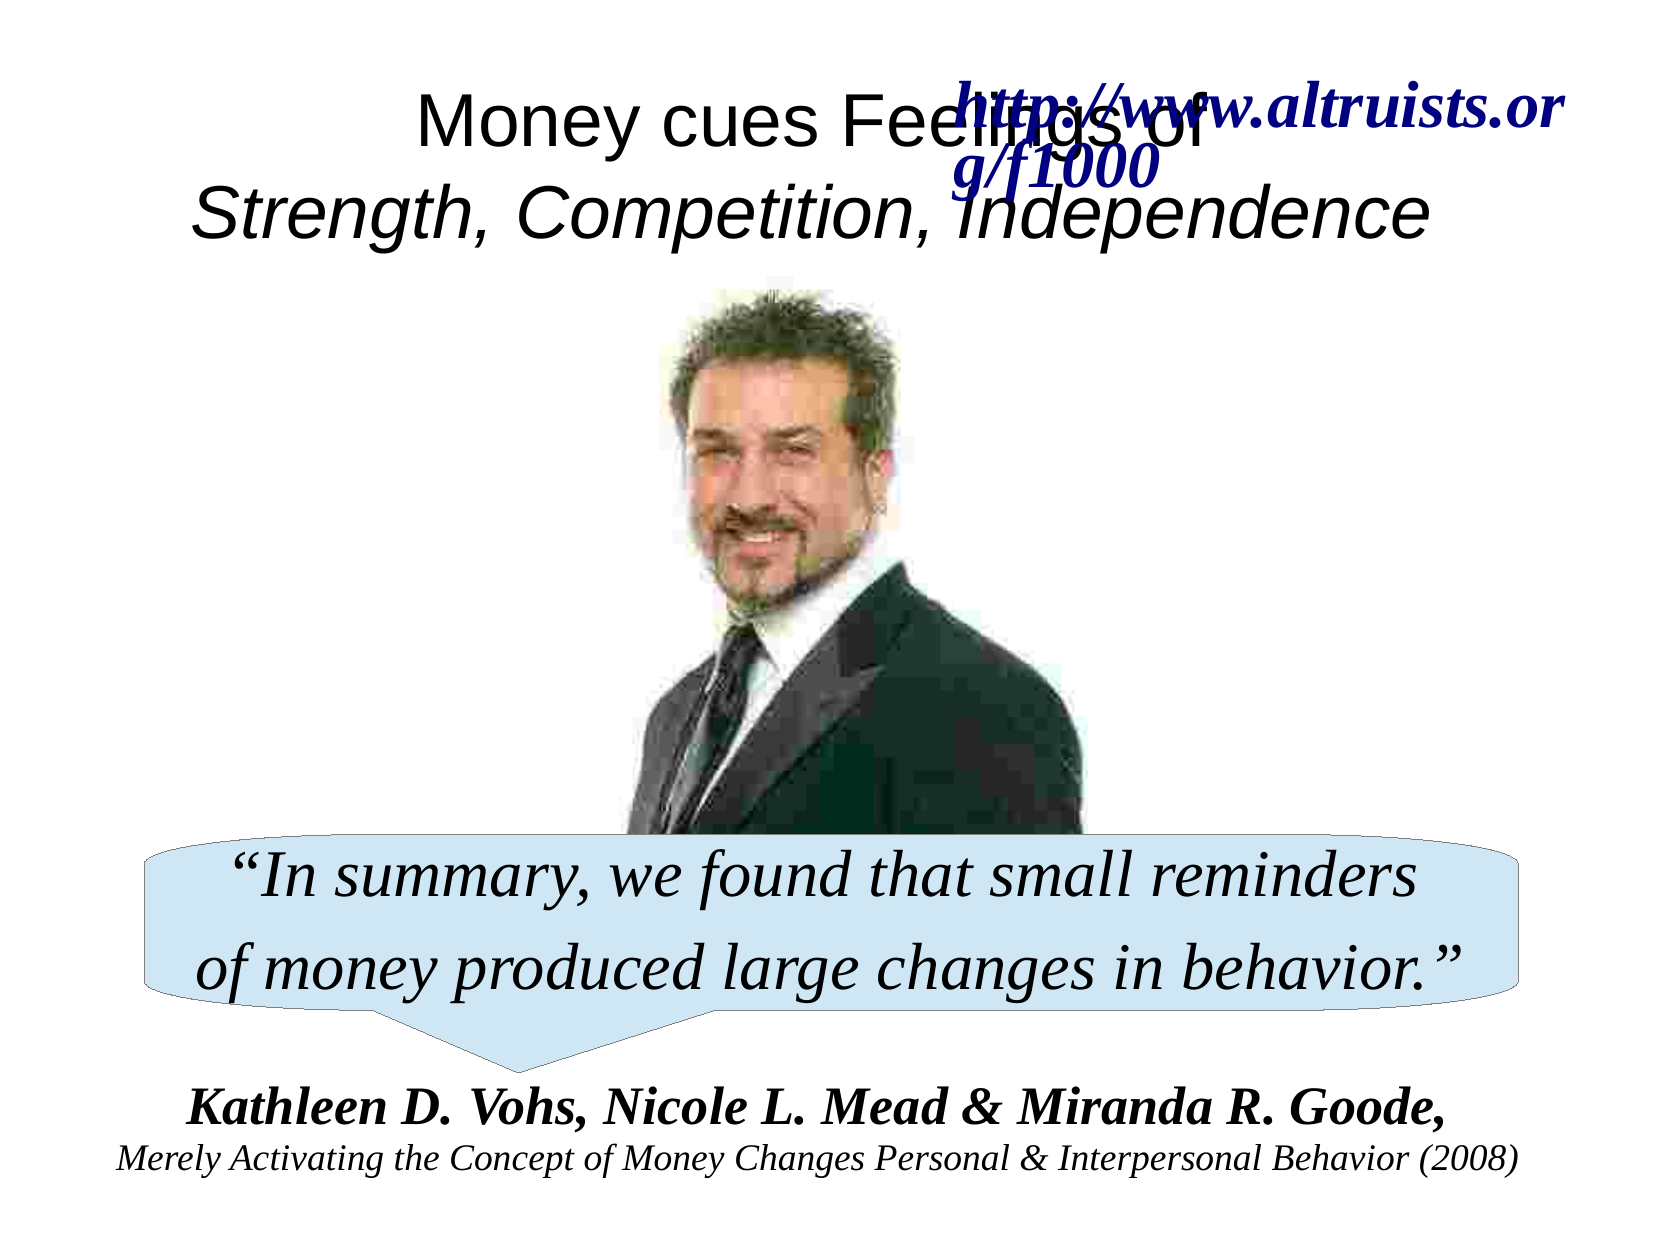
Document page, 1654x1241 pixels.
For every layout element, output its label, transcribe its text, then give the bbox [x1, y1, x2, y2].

text_box Money cues Feelings of Strength, Competition, Independence [123, 123, 1029, 200]
text_box Kathleen D. Vohs, Nicole L. Mead & Miranda R. Goode, Merely Activating the Concept of Money Changes Personal & Interpersonal Behavior (2008) [0, 1069, 1637, 1199]
text_box “In summary, we found that small reminders of money produced large changes in behavior.” [144, 834, 1519, 1073]
text_box Money cues Feelings of Strength, Competition, Independence [1014, 123, 1501, 200]
text_box http://www.altruists.org/f1000 [938, 59, 1595, 103]
picture [526, 263, 1098, 834]
